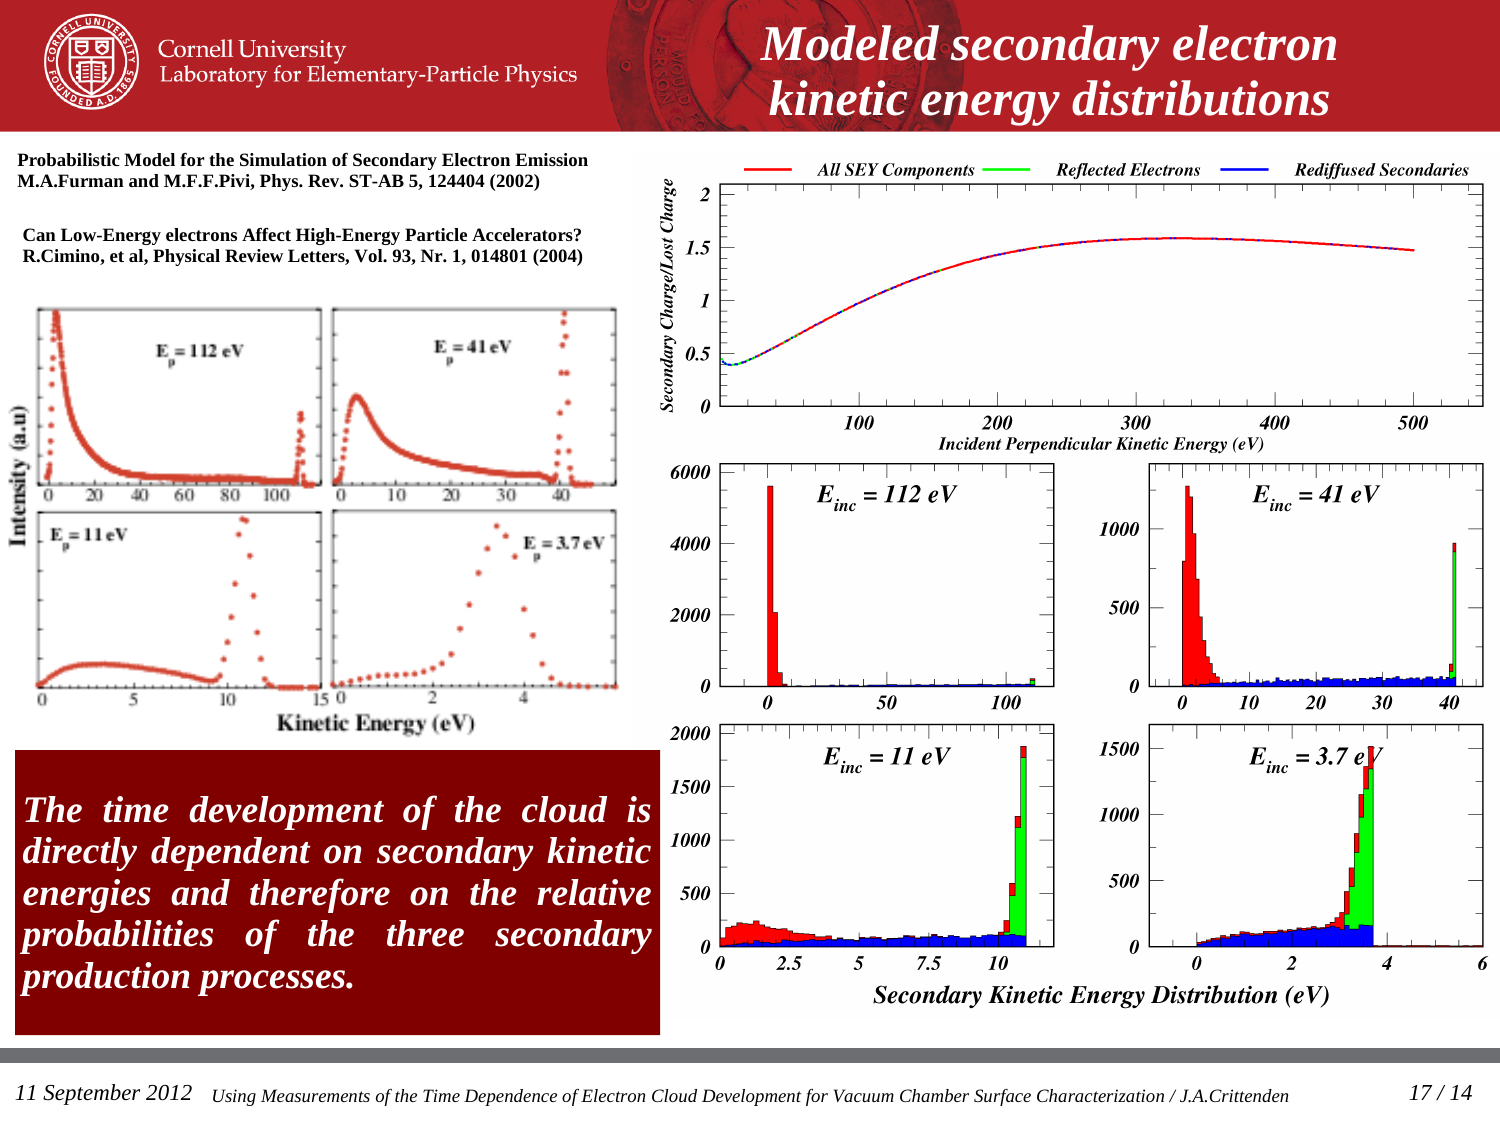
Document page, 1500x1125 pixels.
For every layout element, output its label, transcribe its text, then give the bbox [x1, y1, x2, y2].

picture [3, 152, 1500, 1021]
text_box Probabilistic Model for the Simulation of Secondary Electron Emission M.A.Furman and M.F.F.Pivi, Phys. Rev. ST-AB 5, 124404 (2002) [9, 149, 596, 192]
text_box Can Low-Energy electrons Affect High-Energy Particle Accelerators? R.Cimino, et al, Physical Review Letters, Vol. 93, Nr. 1, 014801 (2004) [15, 224, 591, 267]
picture [0, 0, 1500, 132]
title Modeled secondary electron kinetic energy distributions [600, 7, 1500, 136]
text_box The time development of the cloud is directly dependent on secondary kinetic energies and therefore on the relative probabilities of the three secondary production processes. [15, 750, 661, 1036]
